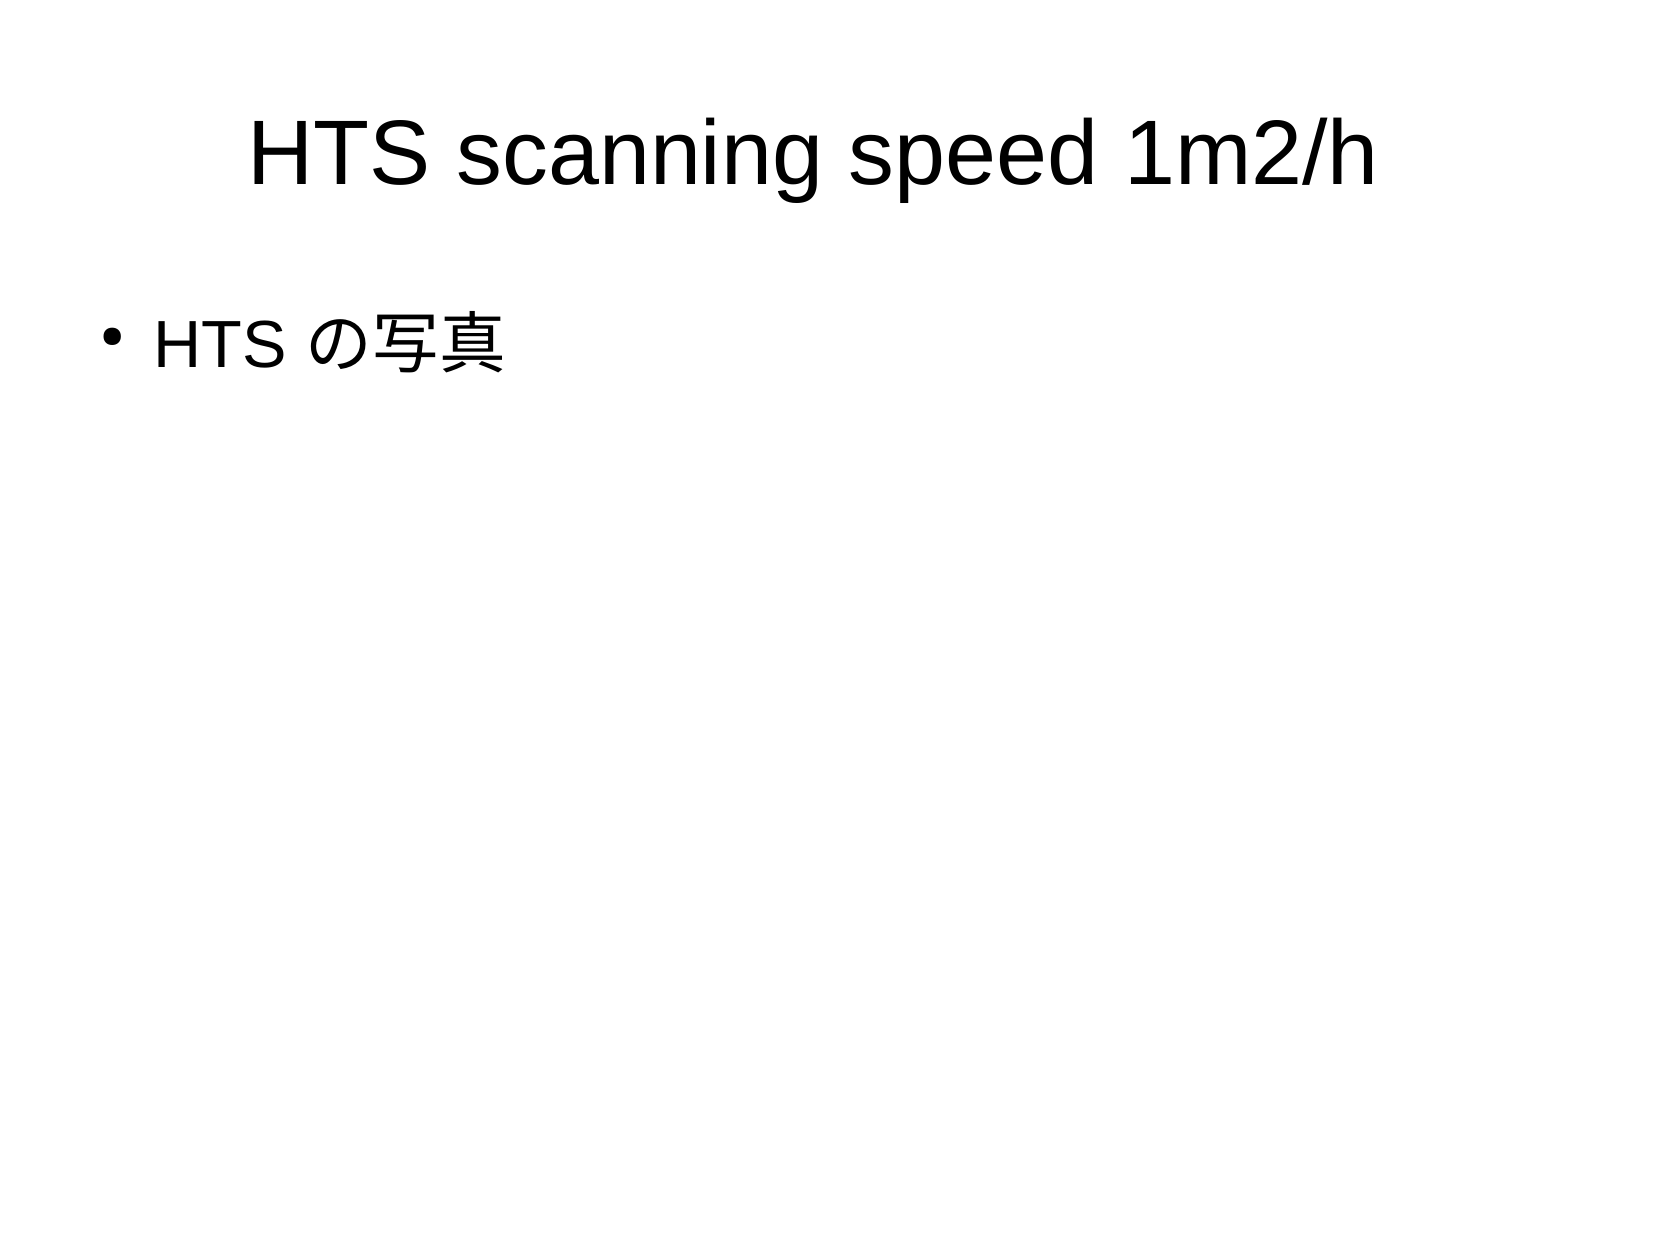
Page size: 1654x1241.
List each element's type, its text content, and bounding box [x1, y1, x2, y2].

title HTS scanning speed 1m2/h [82, 49, 1571, 257]
list HTS の写真 [82, 290, 1571, 1109]
